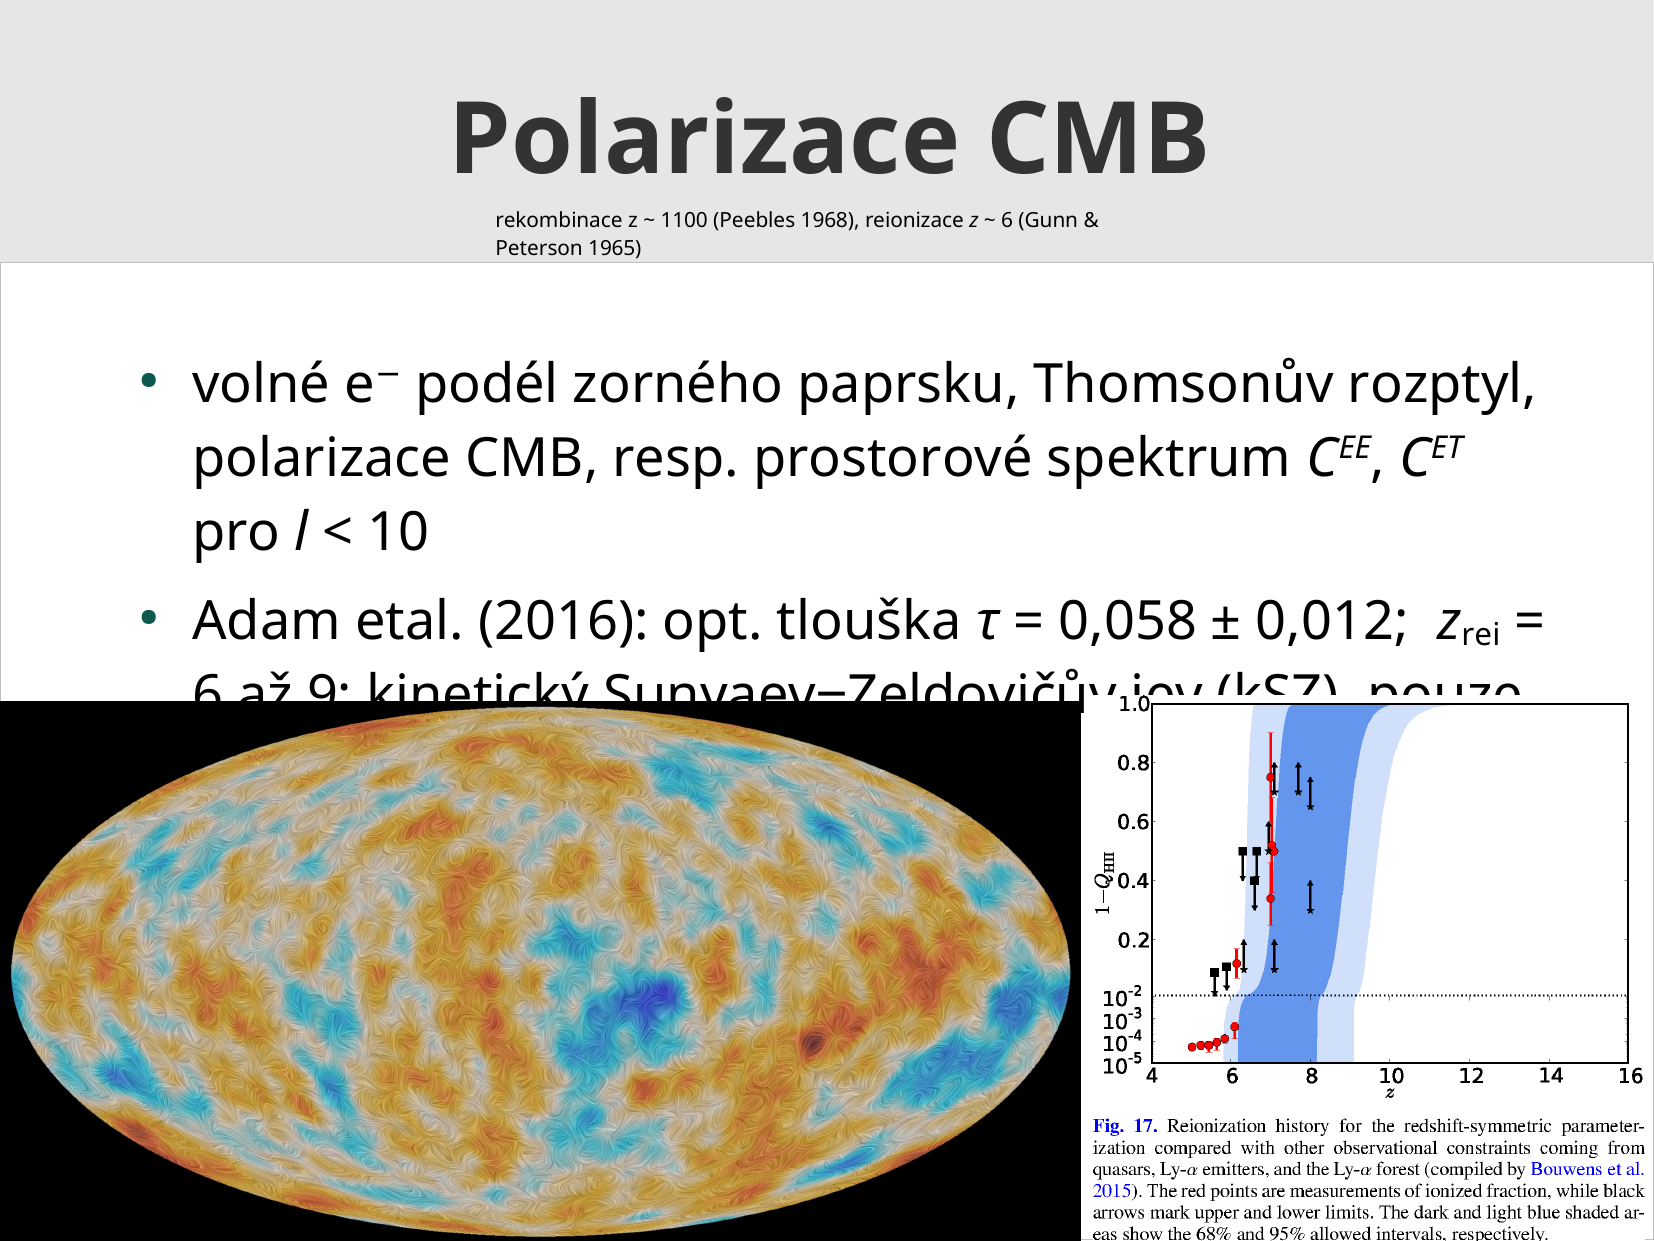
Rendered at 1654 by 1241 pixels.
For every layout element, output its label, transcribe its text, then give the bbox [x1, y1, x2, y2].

picture [0, 701, 1081, 1241]
title Polarizace CMB [124, 31, 1537, 239]
picture [1093, 695, 1645, 1241]
text_box rekombinace z ~ 1100 (Peebles 1968), reionizace z ~ 6 (Gunn & Peterson 1965) [480, 197, 1172, 245]
list volné e− podél zorného paprsku, Thomsonův rozptyl, polarizace CMB, resp. prostorové spektrum CEE, CET pro l < 10 Adam etal. (2016): opt. tlouška τ = 0,058 ± 0,012; zrei = 6 až 9; kinetický Sunyaev‒Zeldovičův jev (kSZ), pouze AkSZ < 2,6 µK2; systematiky od prachového popředí, průsaku I-Q-U [121, 344, 1561, 1201]
